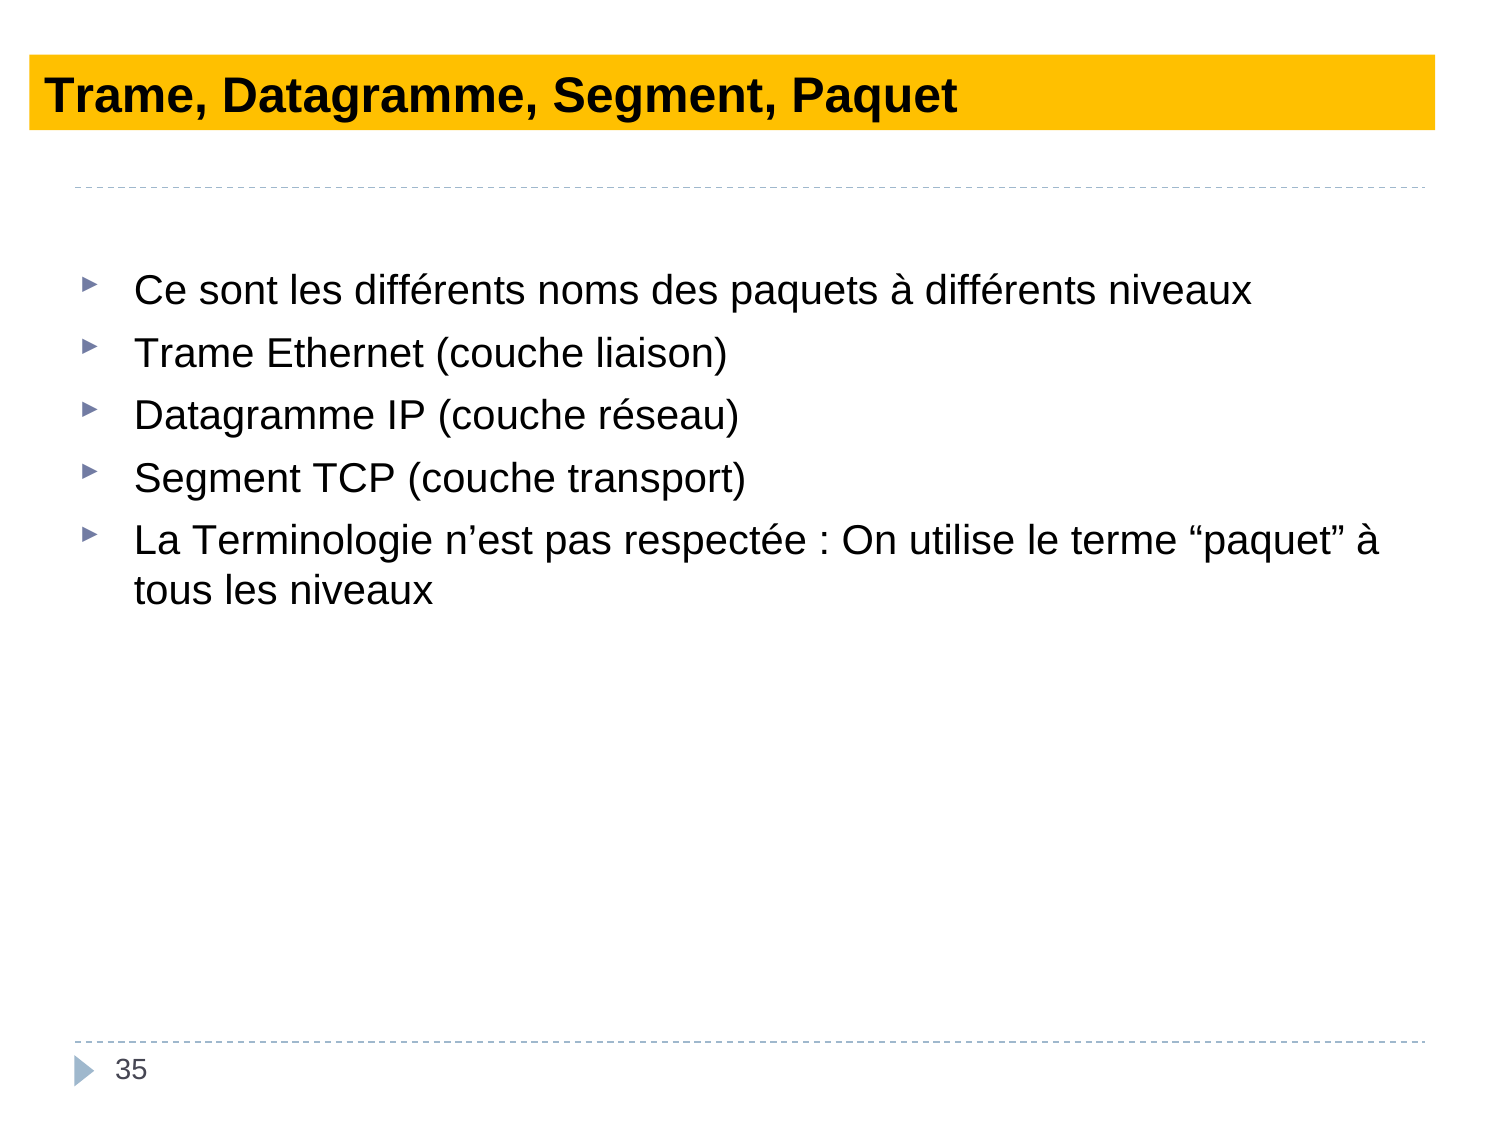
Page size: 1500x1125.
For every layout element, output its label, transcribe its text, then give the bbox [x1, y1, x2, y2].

text_box 24 [100, 1042, 426, 1103]
text_box Trame, Datagramme, Segment, Paquet [29, 54, 1436, 131]
list Ce sont les différents noms des paquets à différents niveaux Trame Ethernet (couche liaison) Datagramme IP (couche réseau)‏ Segment TCP (couche transport)‏ La Terminologie n’est pas respectée : On utilise le terme “paquet” à tous les niveaux [64, 255, 1416, 889]
